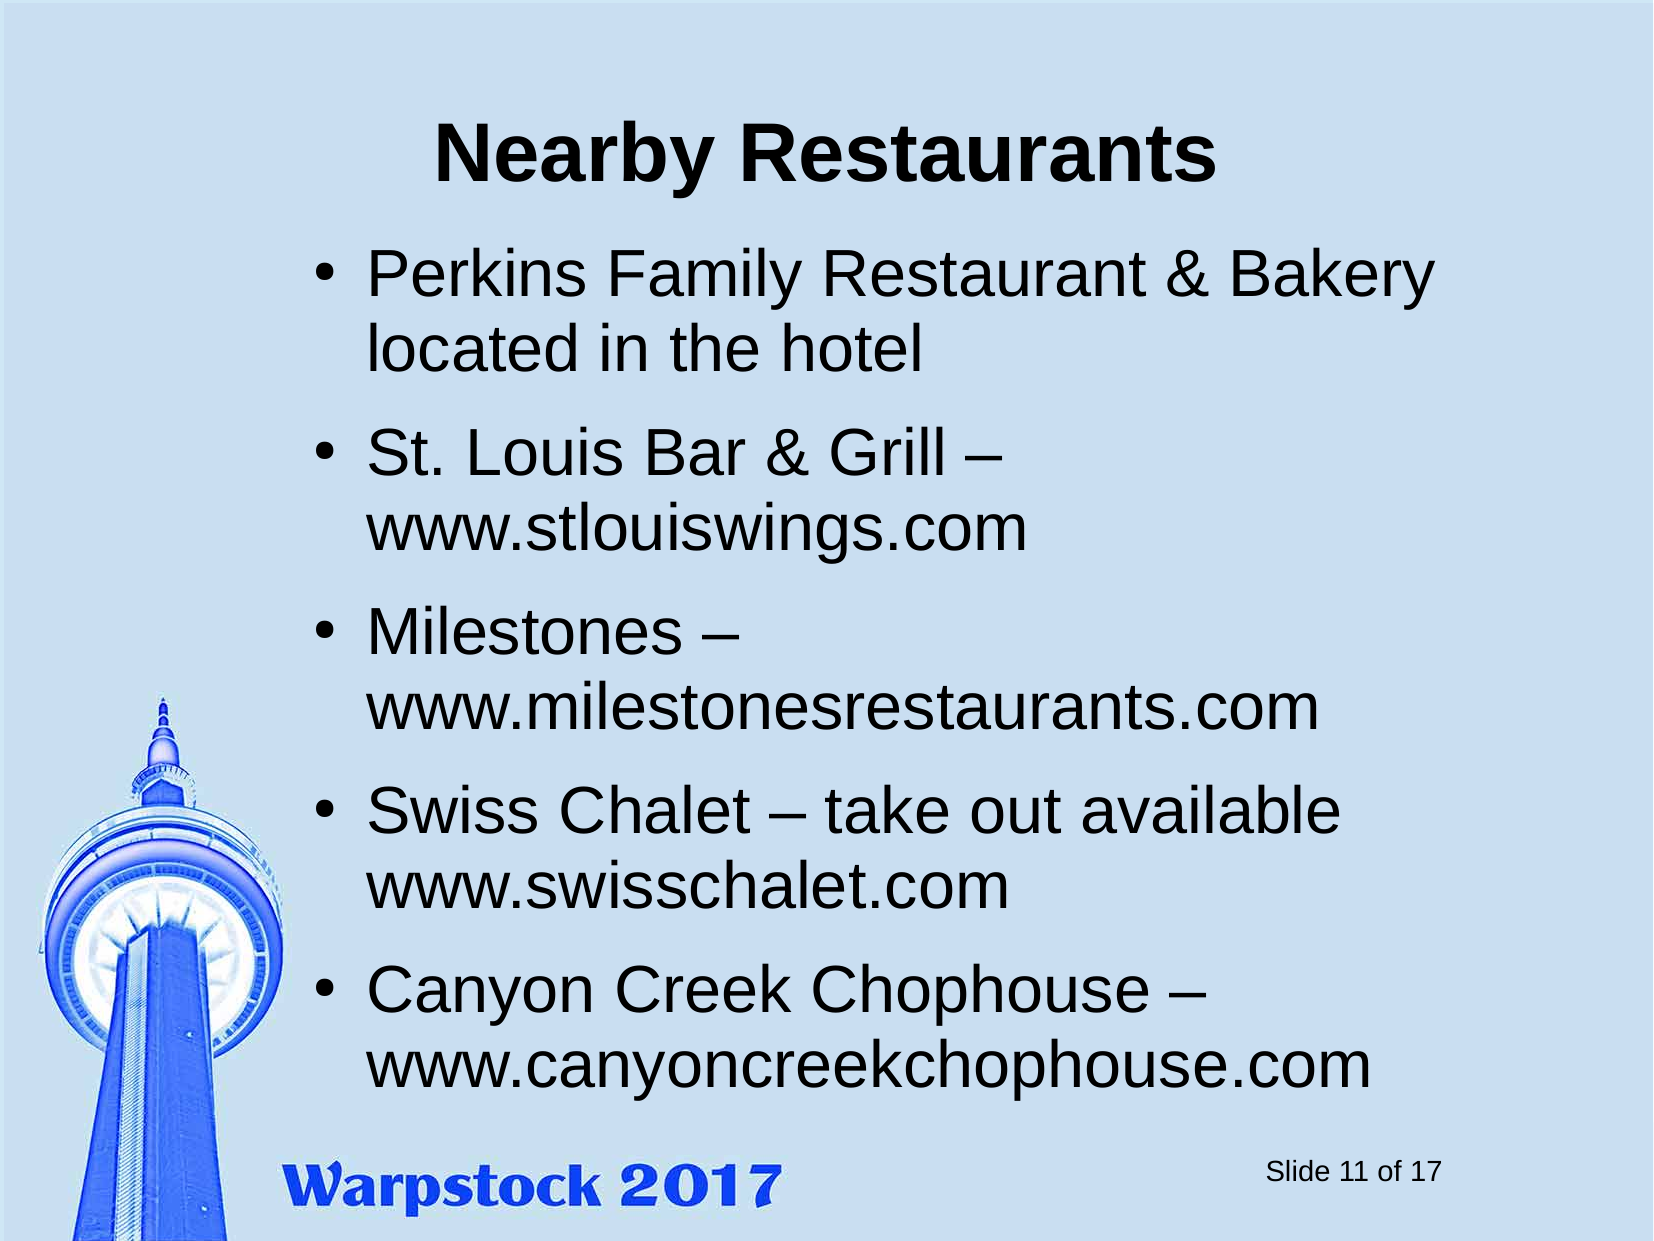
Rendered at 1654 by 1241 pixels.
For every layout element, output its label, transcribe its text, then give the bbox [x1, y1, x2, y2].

list Perkins Family Restaurant & Bakery located in the hotel St. Louis Bar & Grill – www.stlouiswings.com Milestones – www.milestonesrestaurants.com Swiss Chalet – take out available www.swisschalet.com Canyon Creek Chophouse – www.canyoncreekchophouse.com [295, 236, 1571, 1102]
picture [4, 3, 1654, 1241]
title Nearby Restaurants [82, 49, 1571, 257]
